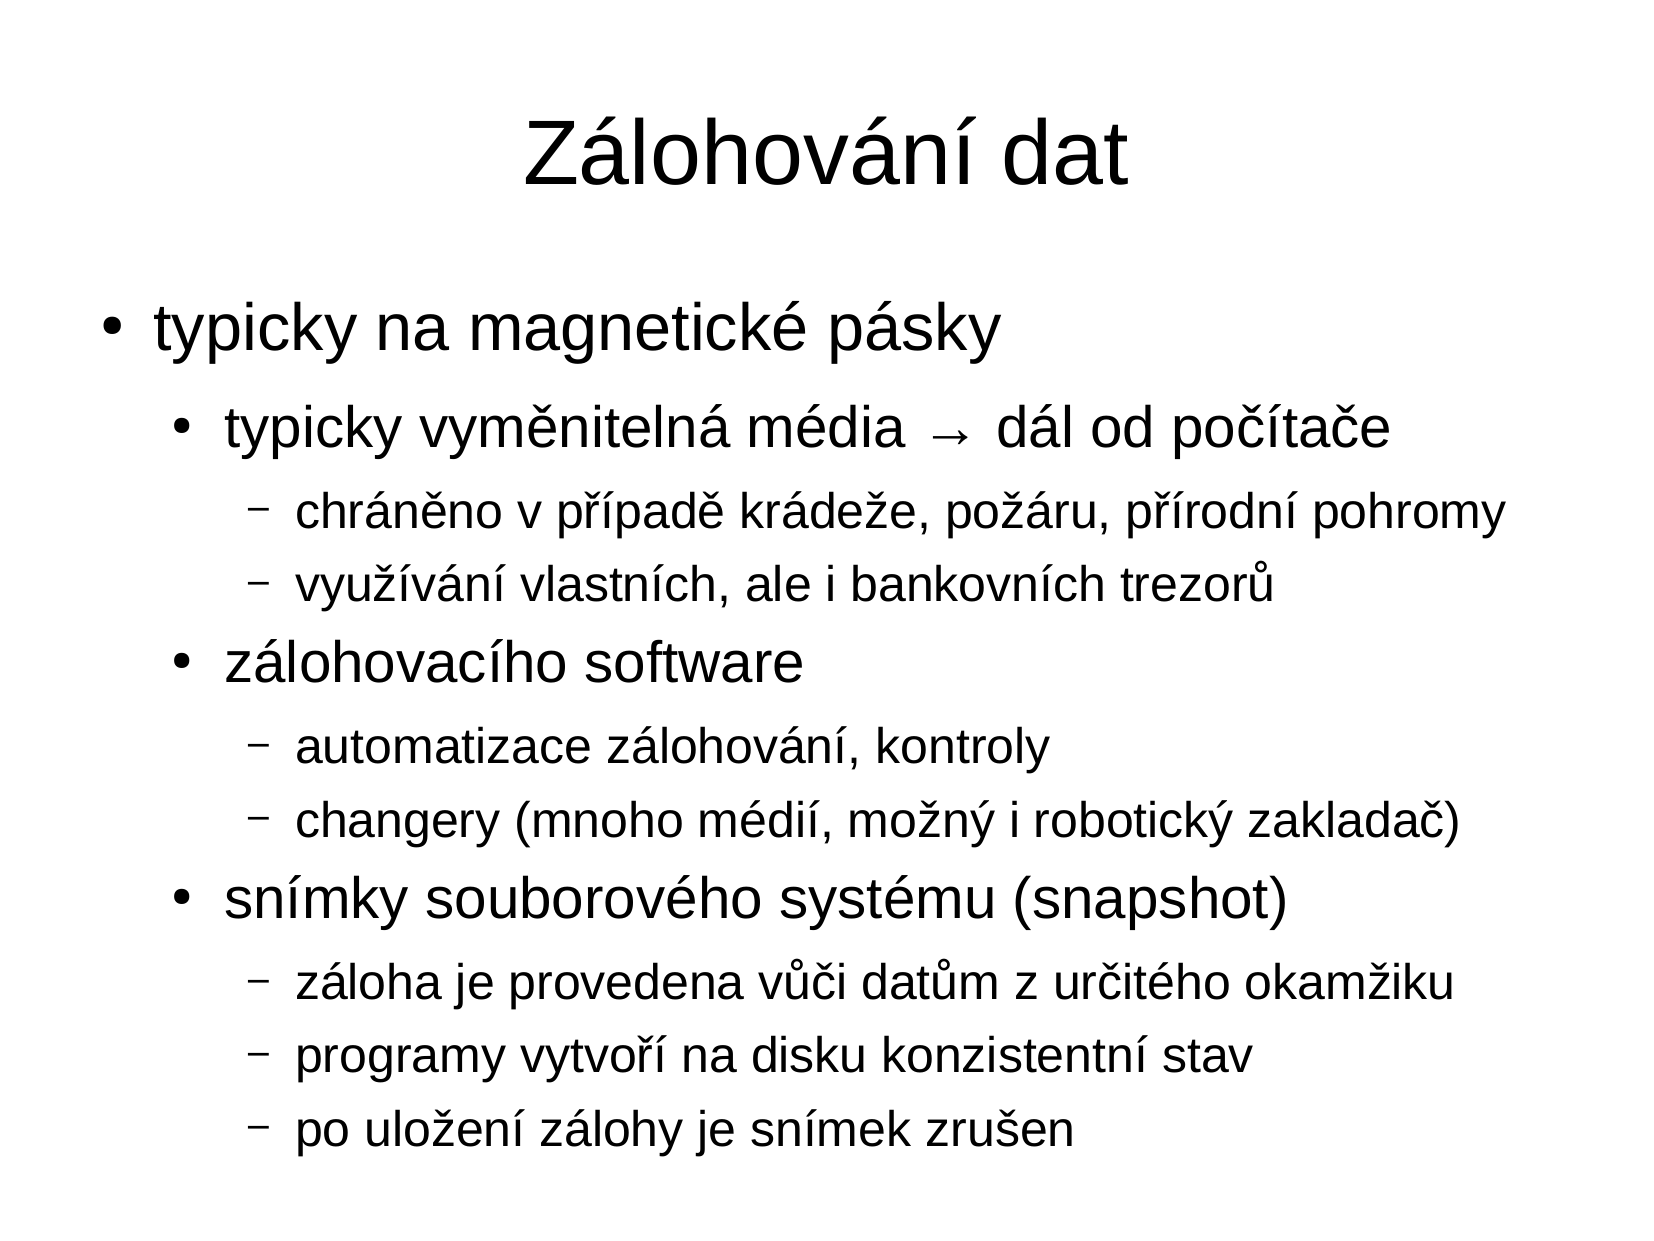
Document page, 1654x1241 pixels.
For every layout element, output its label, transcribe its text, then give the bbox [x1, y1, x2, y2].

list typicky na magnetické pásky typicky vyměnitelná média → dál od počítače chráněno v případě krádeže, požáru, přírodní pohromy využívání vlastních, ale i bankovních trezorů zálohovacího software automatizace zálohování, kontroly changery (mnoho médií, možný i robotický zakladač) snímky souborového systému (snapshot) záloha je provedena vůči datům z určitého okamžiku programy vytvoří na disku konzistentní stav po uložení zálohy je snímek zrušen [82, 290, 1571, 1158]
title Zálohování dat [82, 56, 1571, 250]
